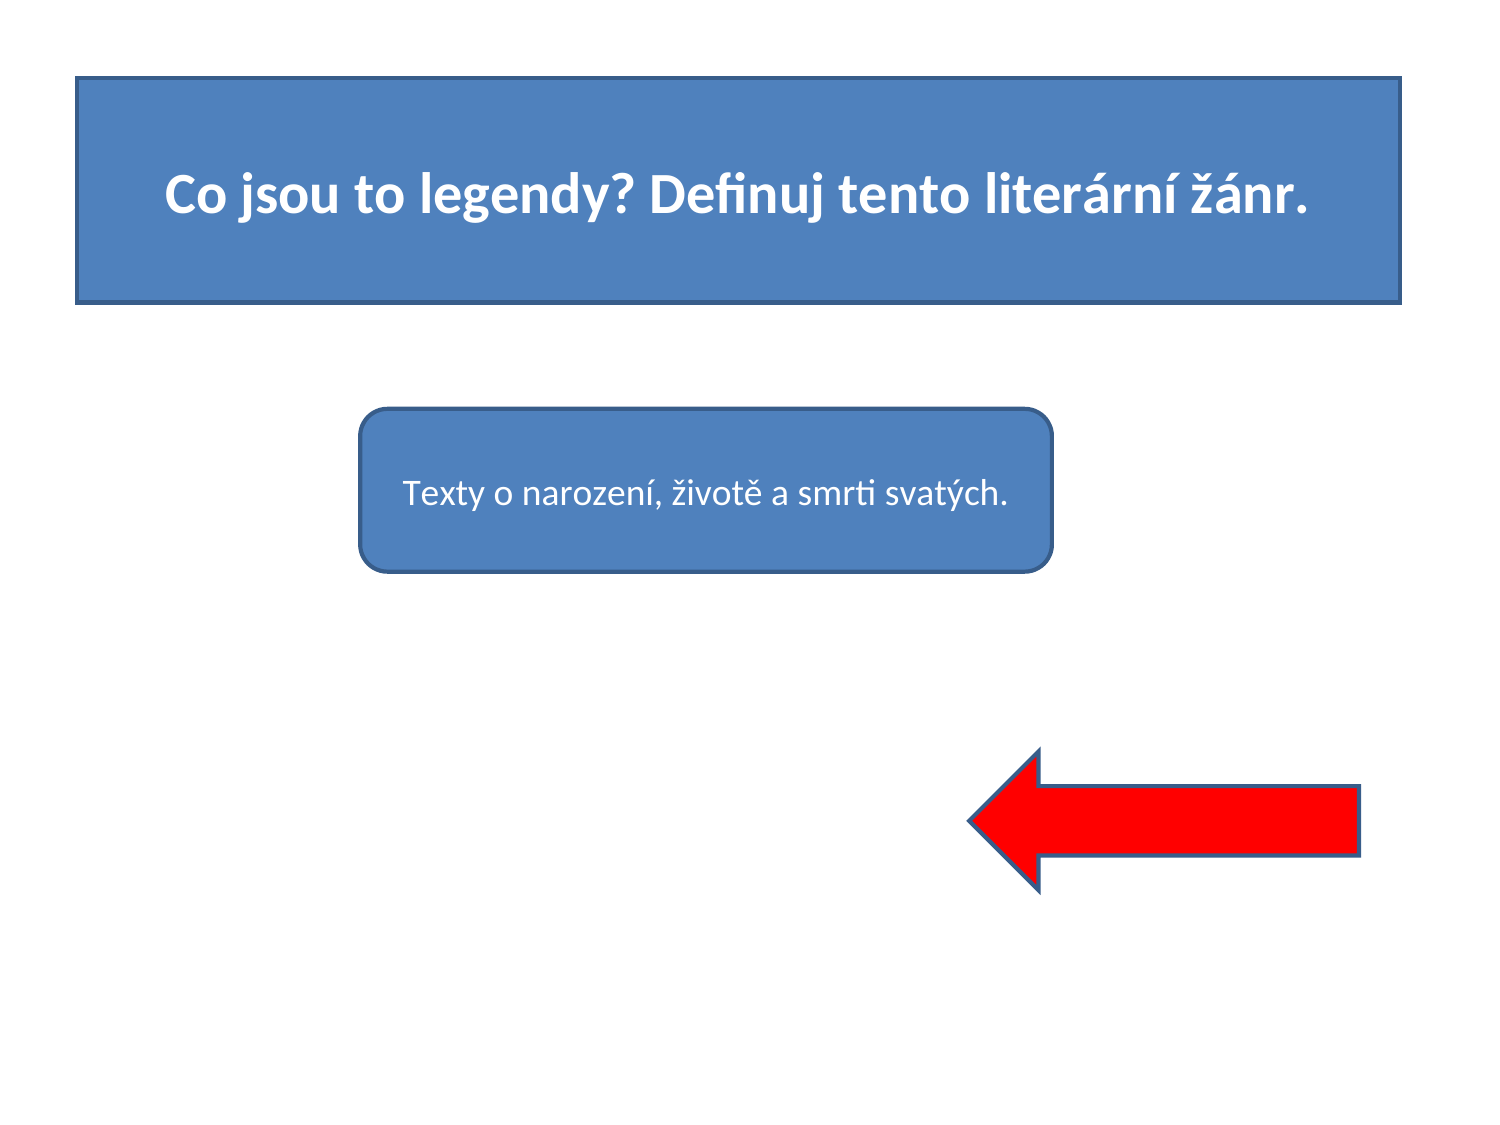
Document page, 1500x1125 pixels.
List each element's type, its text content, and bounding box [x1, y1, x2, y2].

text_box [969, 751, 1360, 891]
text_box Texty o narození, životě a smrti svatých. [360, 408, 1052, 572]
text_box Co jsou to legendy? Definuj tento literární žánr. [76, 78, 1400, 303]
